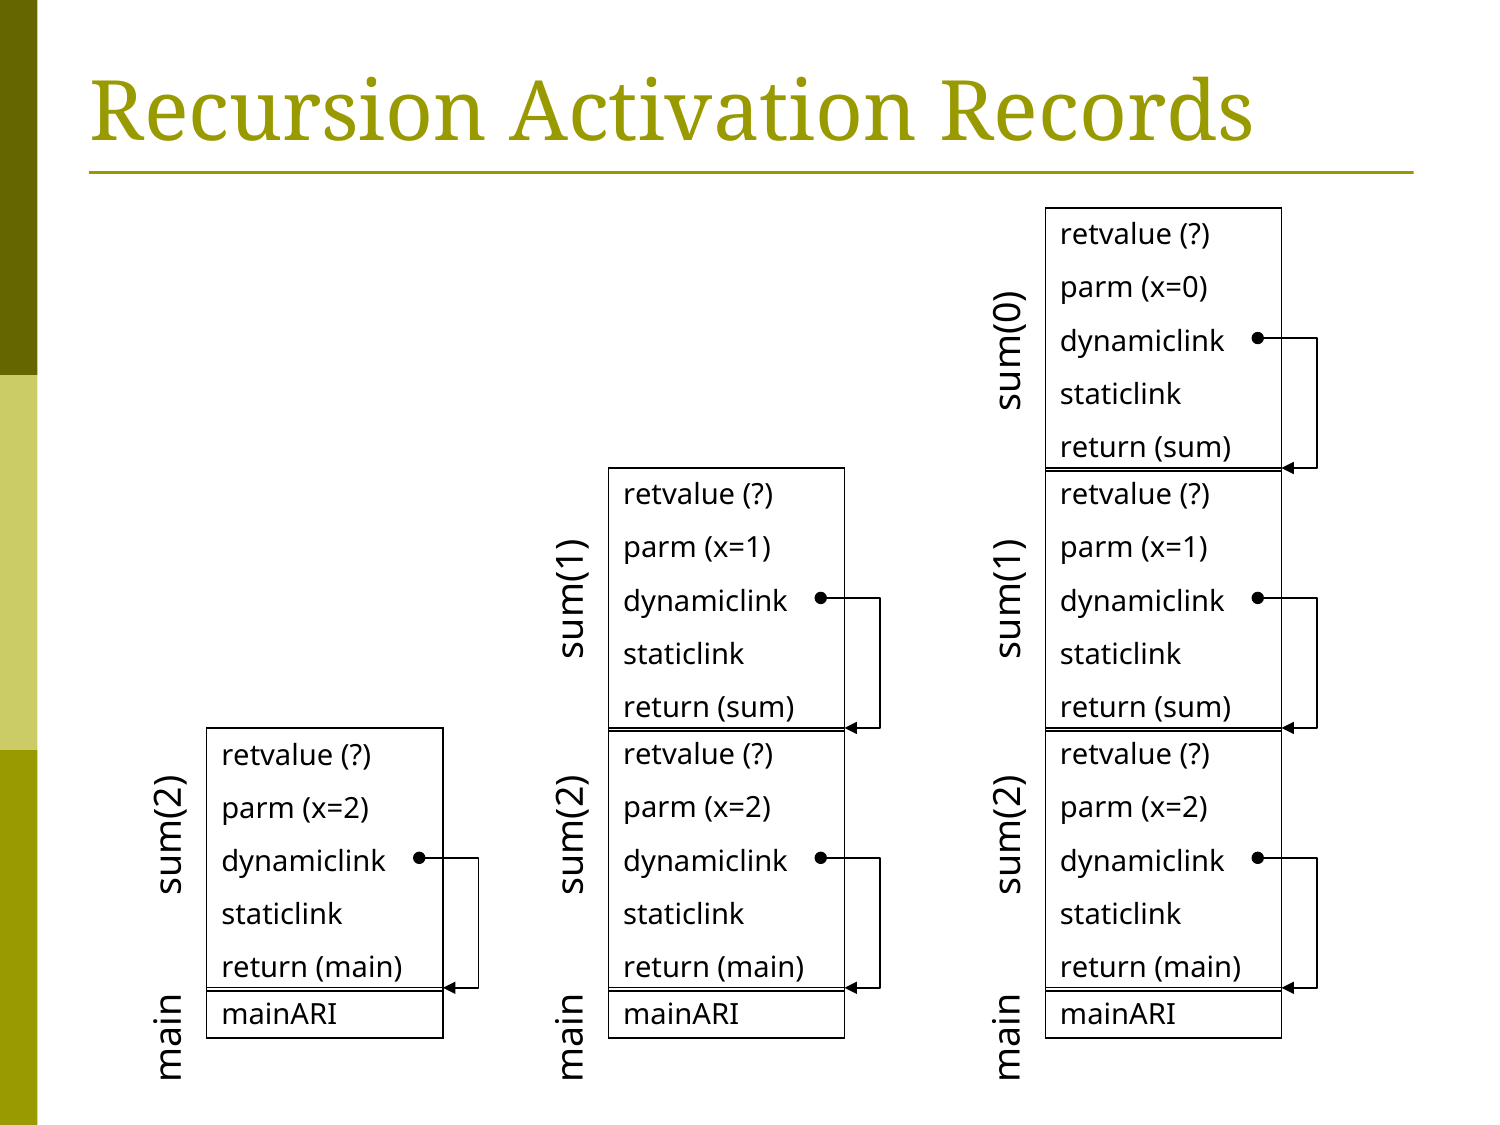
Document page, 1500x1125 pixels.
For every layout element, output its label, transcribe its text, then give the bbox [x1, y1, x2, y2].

text_box main [135, 978, 197, 1097]
text_box retvalue (?) parm (x=2) dynamiclink staticlink return (main) [206, 728, 443, 992]
text_box sum(0) [974, 275, 1036, 426]
text_box mainARI [206, 992, 443, 1039]
text_box retvalue (?) parm (x=2) dynamiclink staticlink return (main) [1045, 727, 1282, 991]
text_box sum(2) [135, 760, 197, 911]
text_box retvalue (?) parm (x=2) dynamiclink staticlink return (main) [608, 727, 845, 991]
text_box retvalue (?) parm (x=0) dynamiclink staticlink return (sum) [1045, 207, 1282, 467]
text_box retvalue (?) parm (x=1) dynamiclink staticlink return (sum) [608, 467, 845, 727]
text_box sum(2) [537, 760, 599, 911]
title Recursion Activation Records [75, 45, 1426, 173]
text_box sum(2) [974, 760, 1036, 911]
text_box sum(1) [537, 523, 599, 674]
text_box mainARI [1045, 991, 1282, 1038]
text_box sum(1) [974, 523, 1036, 674]
text_box retvalue (?) parm (x=1) dynamiclink staticlink return (sum) [1045, 467, 1282, 727]
text_box mainARI [608, 991, 845, 1038]
text_box main [537, 978, 598, 1097]
text_box main [974, 978, 1035, 1097]
